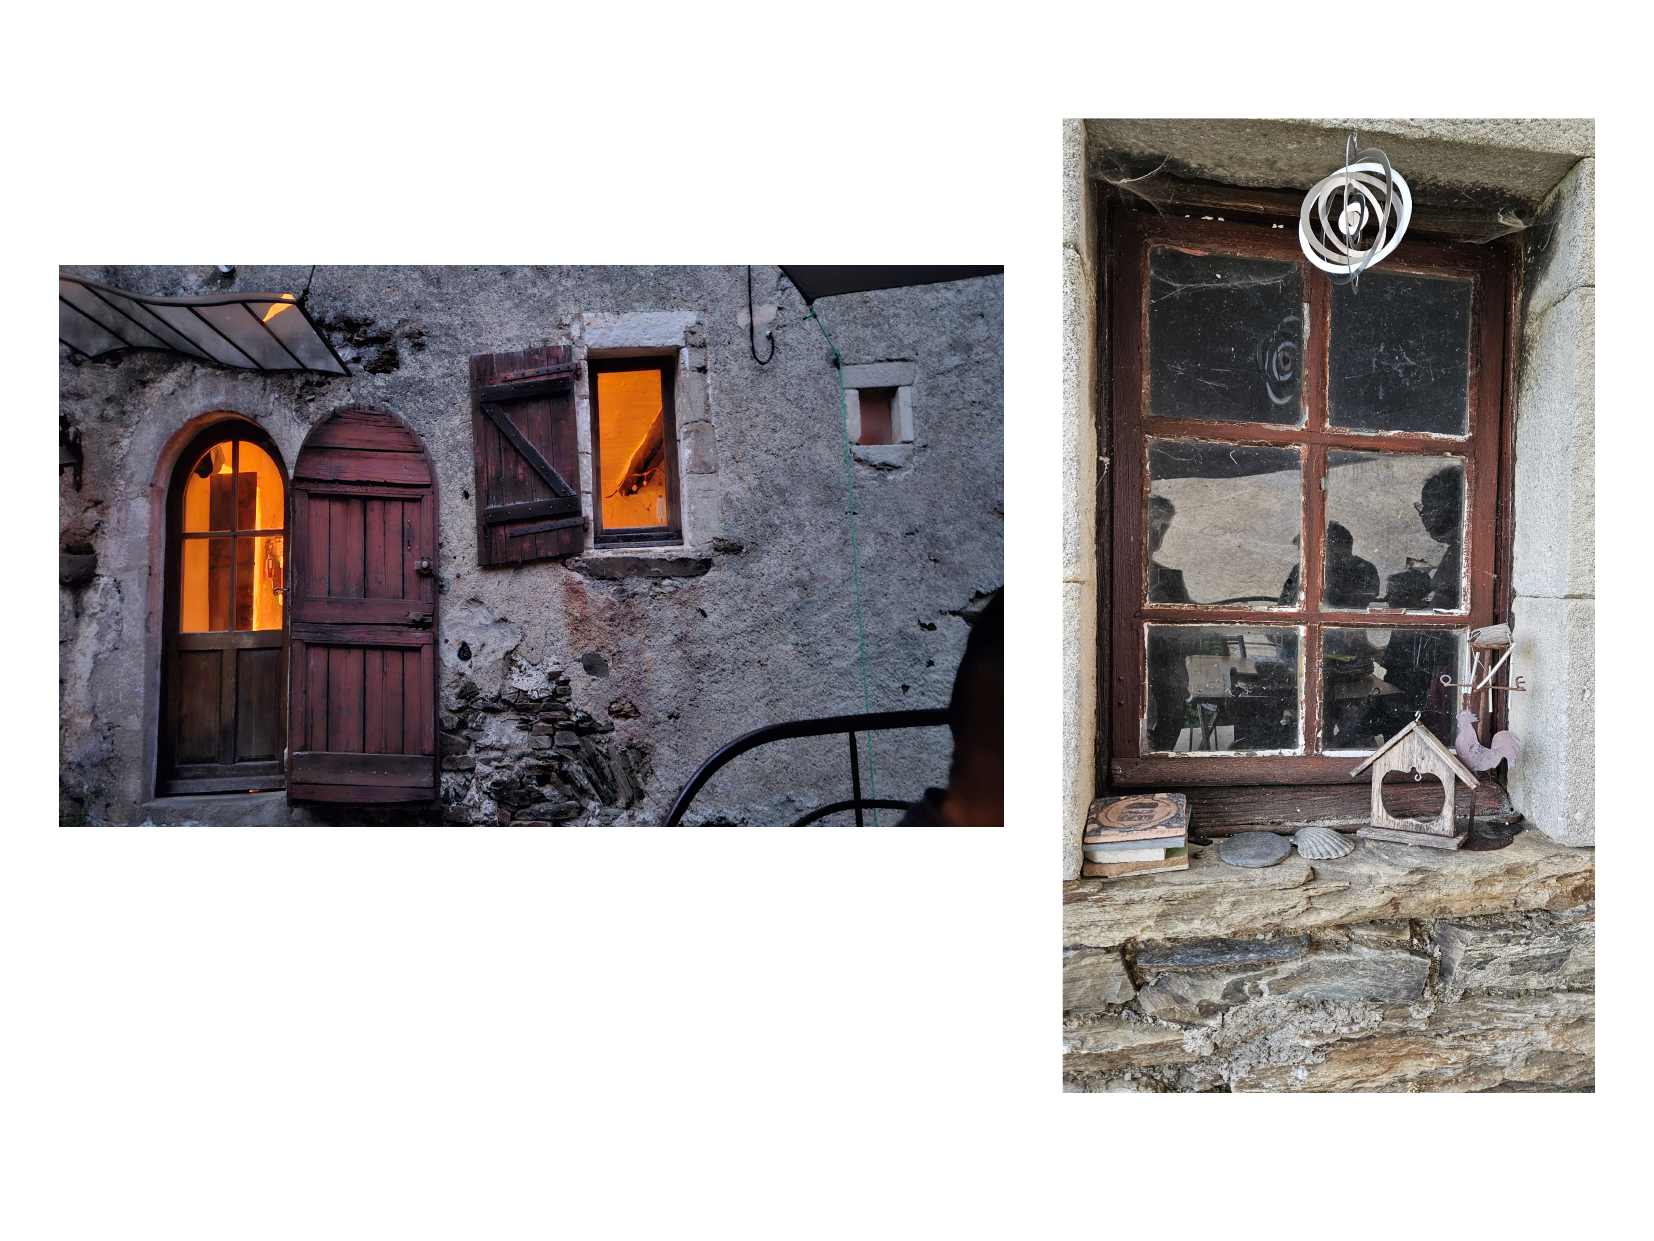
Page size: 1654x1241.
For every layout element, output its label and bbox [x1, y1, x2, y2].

picture [1062, 118, 1595, 1093]
picture [59, 265, 1004, 827]
